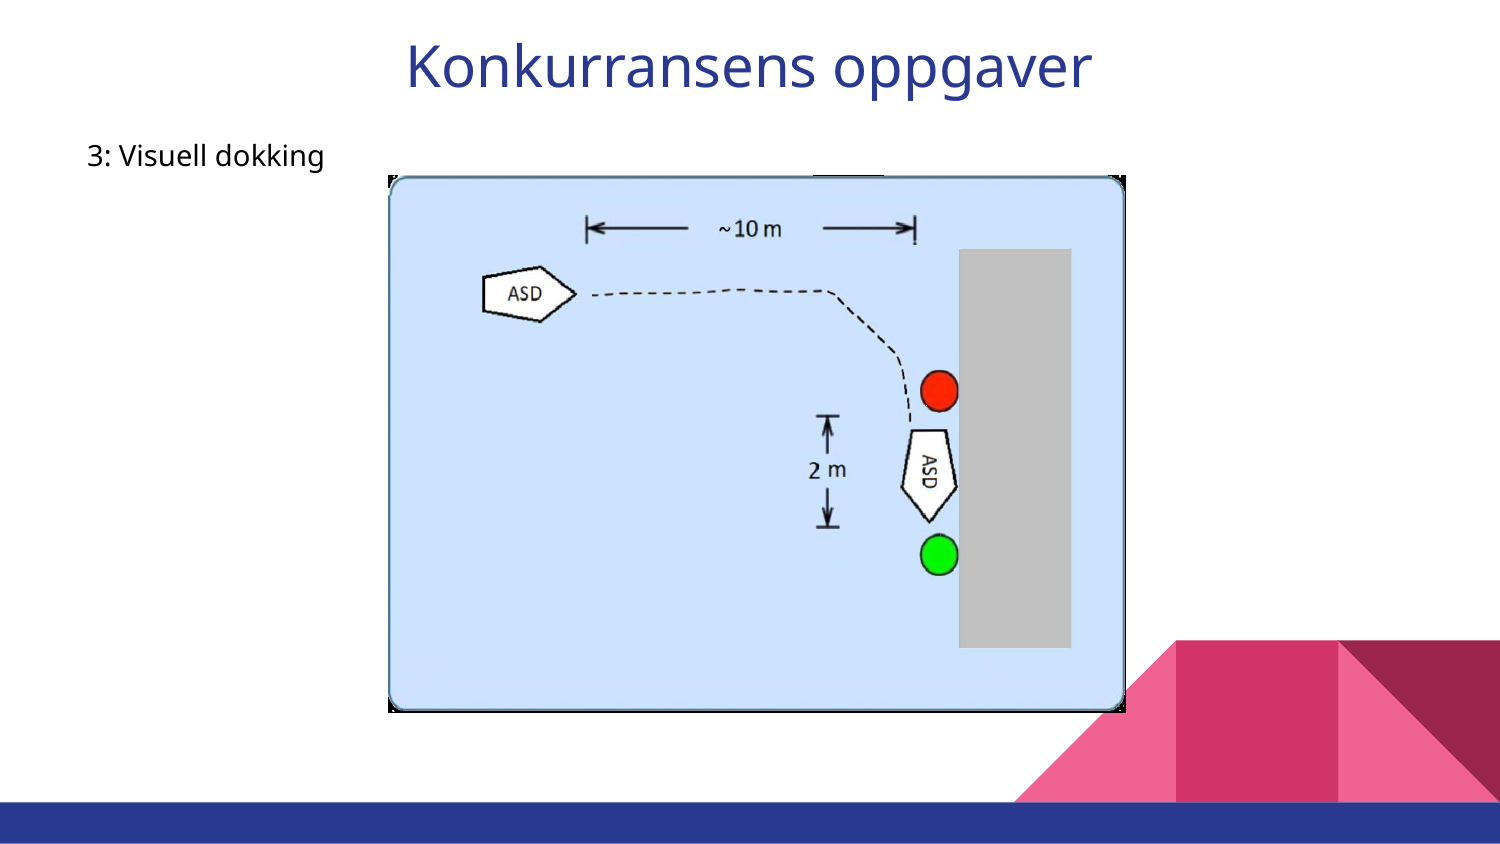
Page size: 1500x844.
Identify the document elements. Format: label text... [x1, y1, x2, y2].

title Konkurransens oppgaver [51, 14, 1449, 114]
picture [388, 175, 1126, 713]
text_box 3: Visuell dokking [72, 121, 542, 187]
